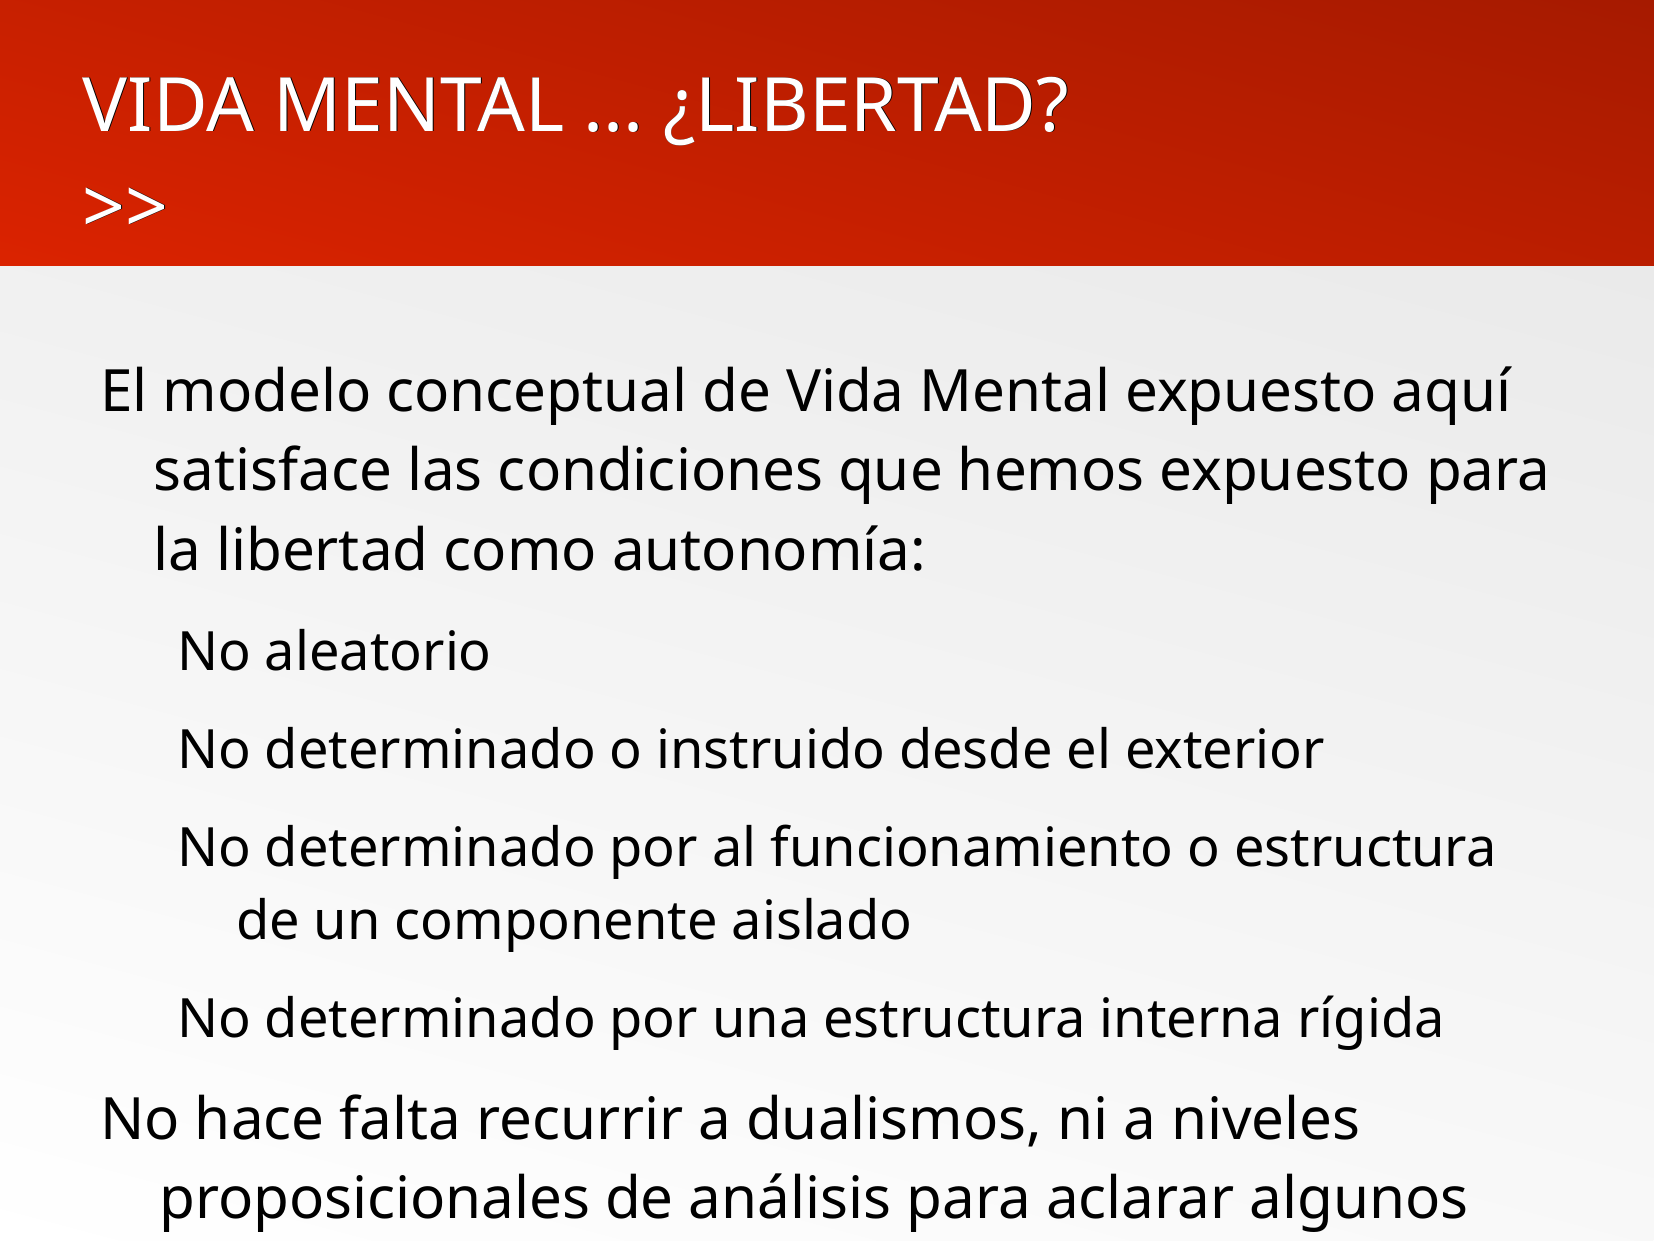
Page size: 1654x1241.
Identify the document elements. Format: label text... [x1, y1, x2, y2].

text_box [0, 0, 1654, 266]
title VIDA MENTAL ... ¿LIBERTAD? >> [82, 49, 1571, 257]
list El modelo conceptual de Vida Mental expuesto aquí satisface las condiciones que hemos expuesto para la libertad como autonomía: No aleatorio No determinado o instruido desde el exterior No determinado por al funcionamiento o estructura de un componente aislado No determinado por una estructura interna rígida No hace falta recurrir a dualismos, ni a niveles proposicionales de análisis para aclarar algunos aspectos de la “libertad” animal. [82, 349, 1571, 1168]
